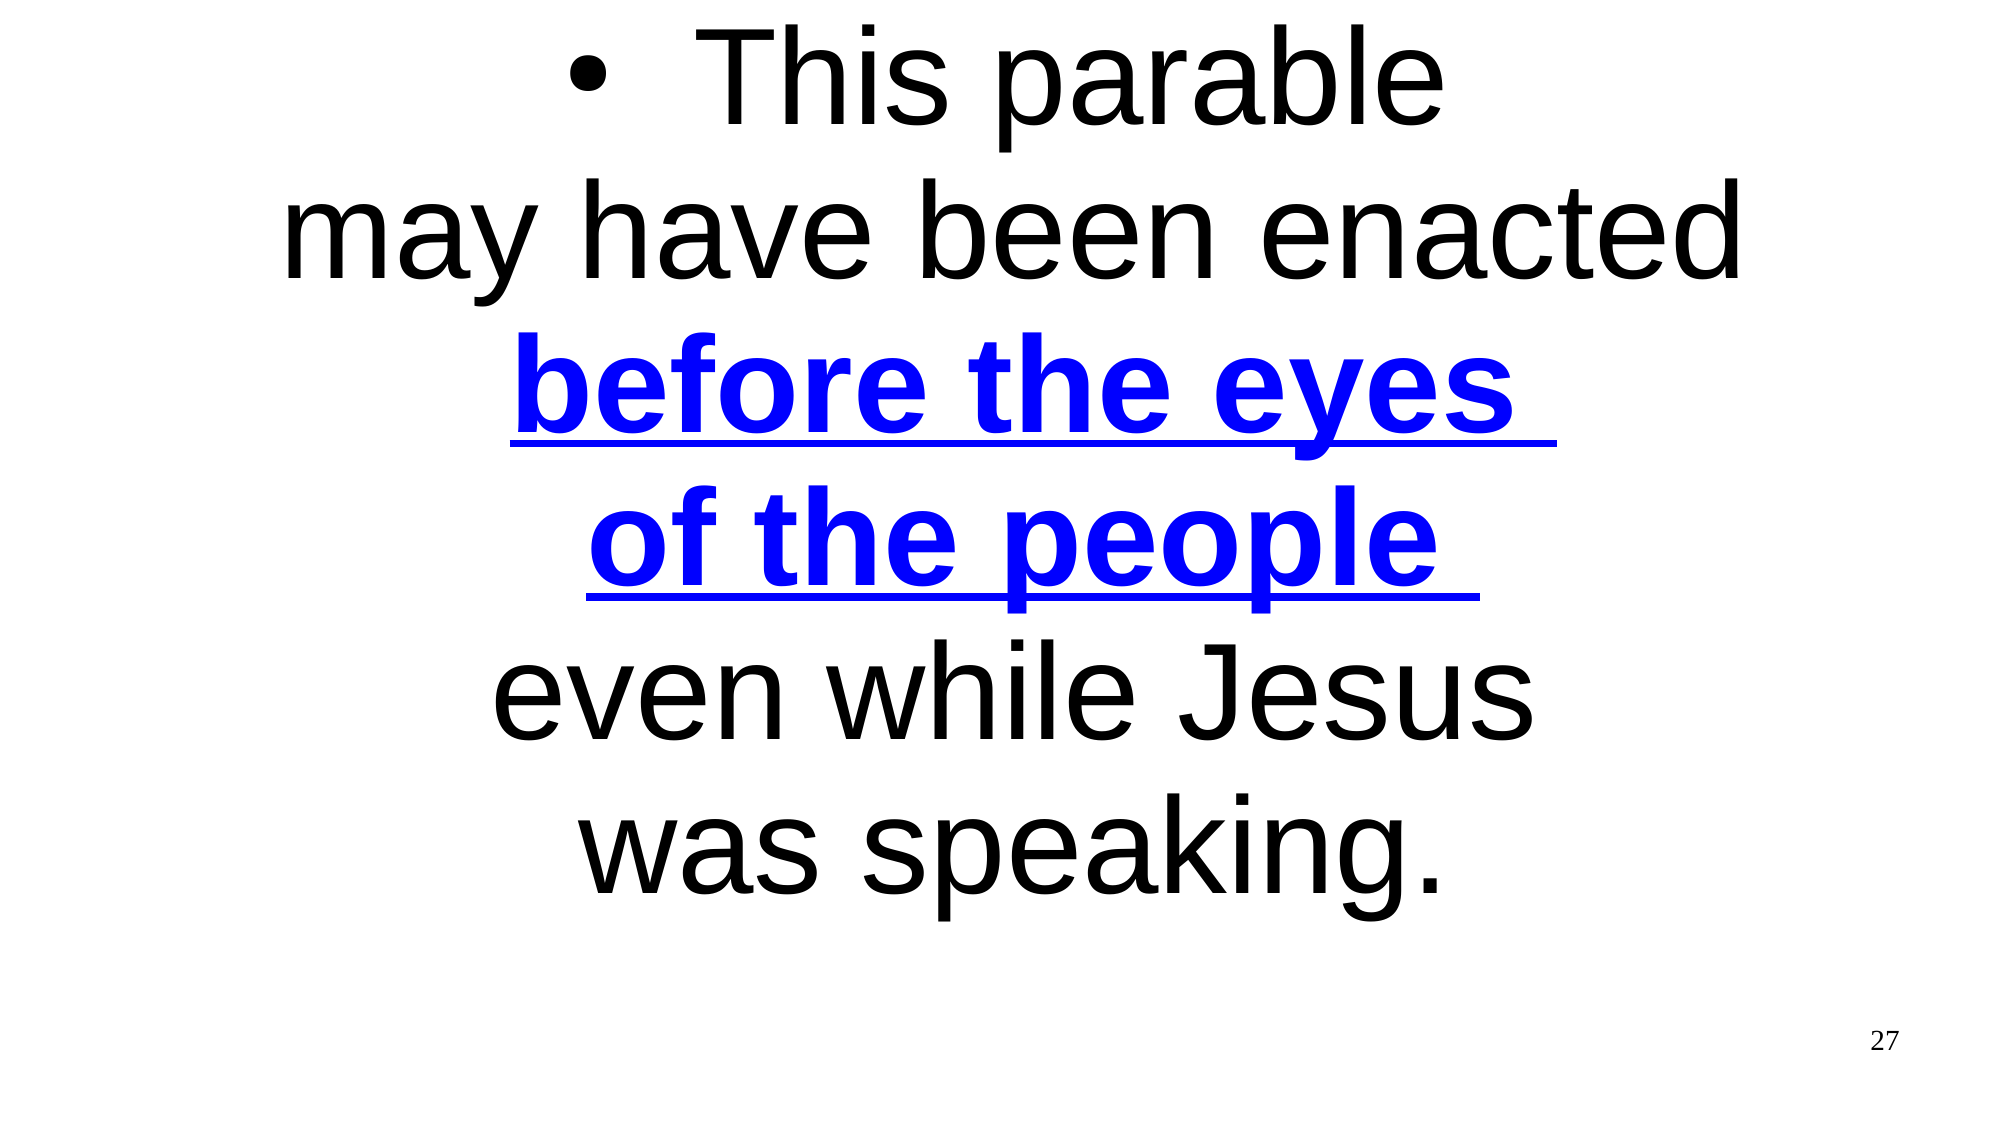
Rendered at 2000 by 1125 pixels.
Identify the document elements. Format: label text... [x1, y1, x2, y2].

list This parable may have been enacted before the eyes of the people even while Jesus was speaking. [0, 0, 1996, 1123]
